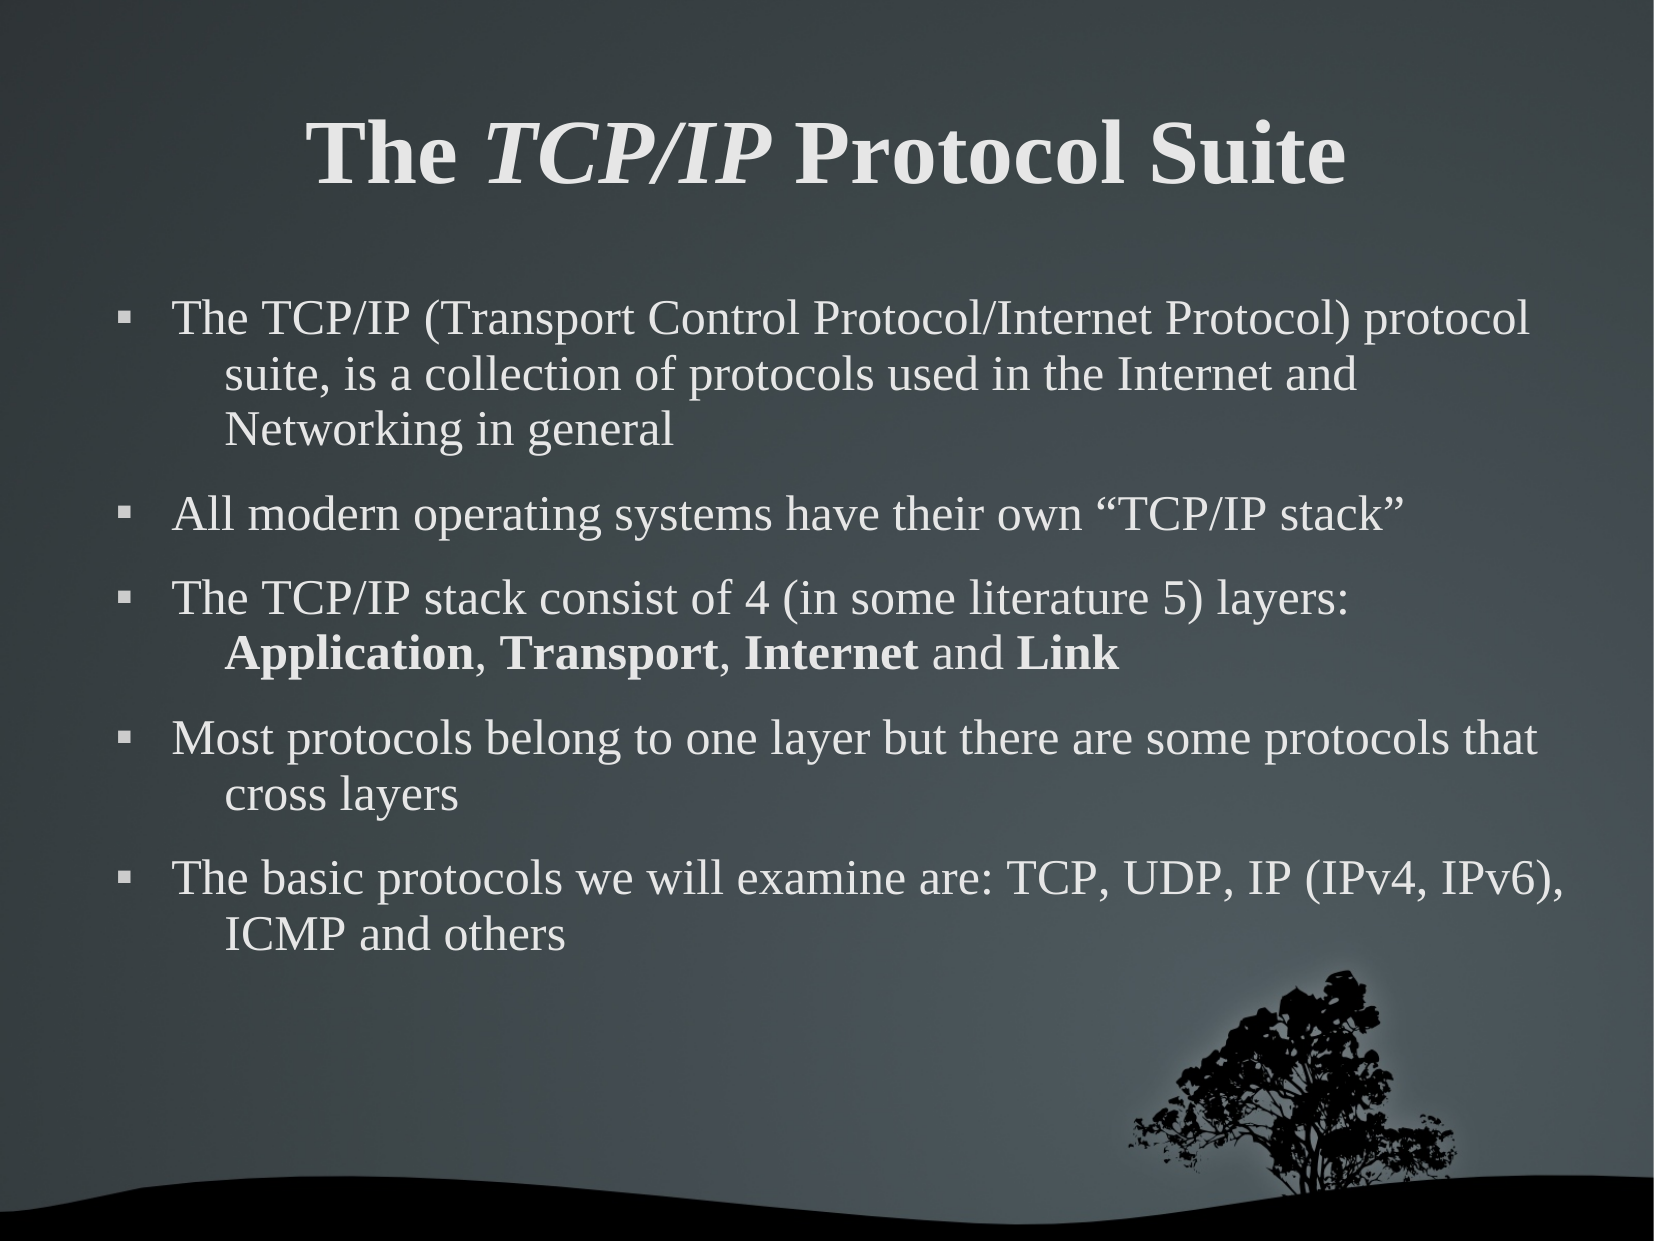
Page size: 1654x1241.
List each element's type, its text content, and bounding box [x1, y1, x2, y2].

picture [0, 0, 1654, 1241]
list The TCP/IP (Transport Control Protocol/Internet Protocol) protocol suite, is a collection of protocols used in the Internet and Networking in general All modern operating systems have their own “TCP/IP stack” The TCP/IP stack consist of 4 (in some literature 5) layers: Application, Transport, Internet and Link Most protocols belong to one layer but there are some protocols that cross layers The basic protocols we will examine are: TCP, UDP, IP (IPv4, IPv6), ICMP and others [82, 290, 1571, 1109]
title The TCP/IP Protocol Suite [82, 49, 1571, 257]
